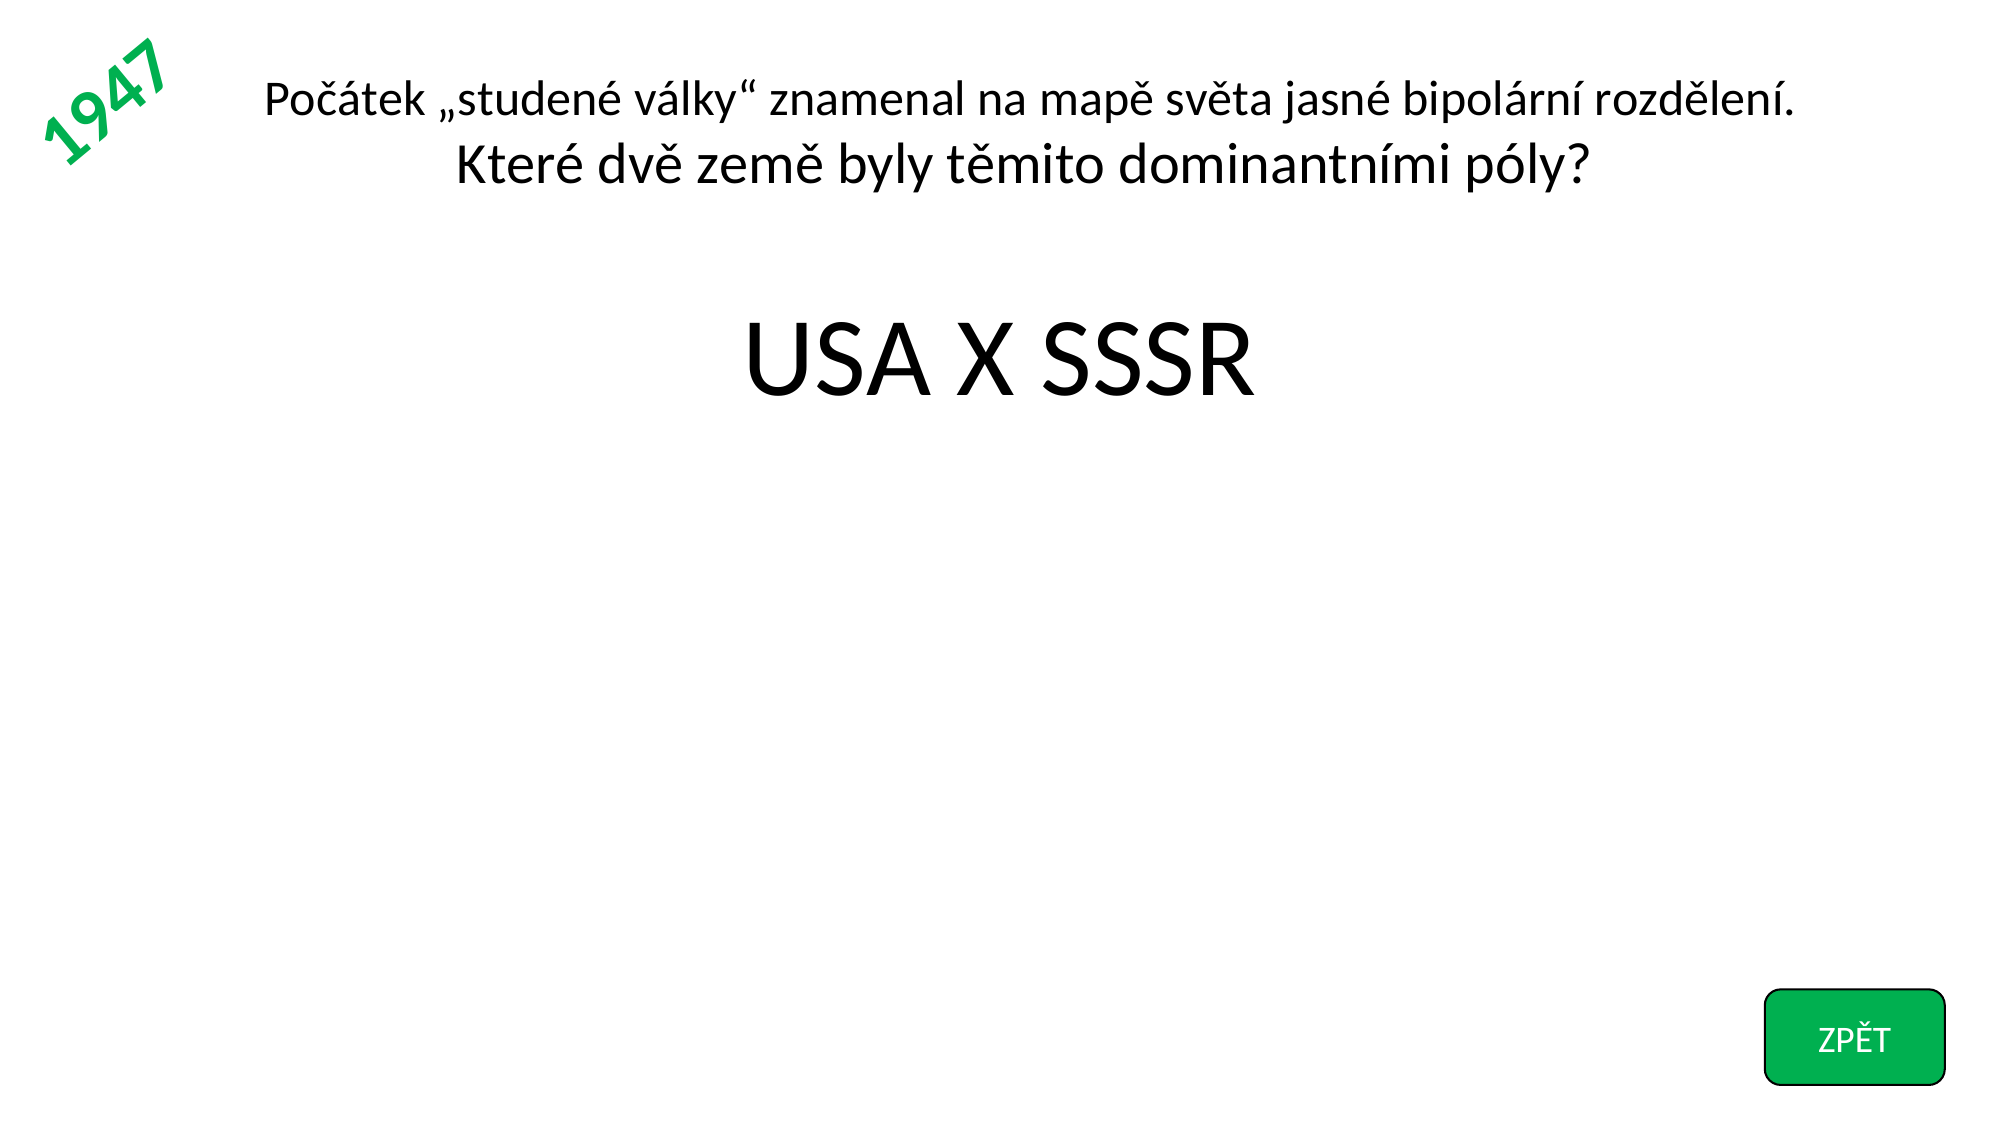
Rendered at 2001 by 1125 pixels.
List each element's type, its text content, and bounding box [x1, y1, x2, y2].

text_box USA X SSSR [727, 274, 1273, 426]
text_box Počátek „studené války“ znamenal na mapě světa jasné bipolární rozdělení. Které dvě země byly těmito dominantními póly? [195, 57, 1855, 274]
text_box 1947 [0, 1, 195, 199]
text_box ZPĚT [1764, 989, 1945, 1085]
